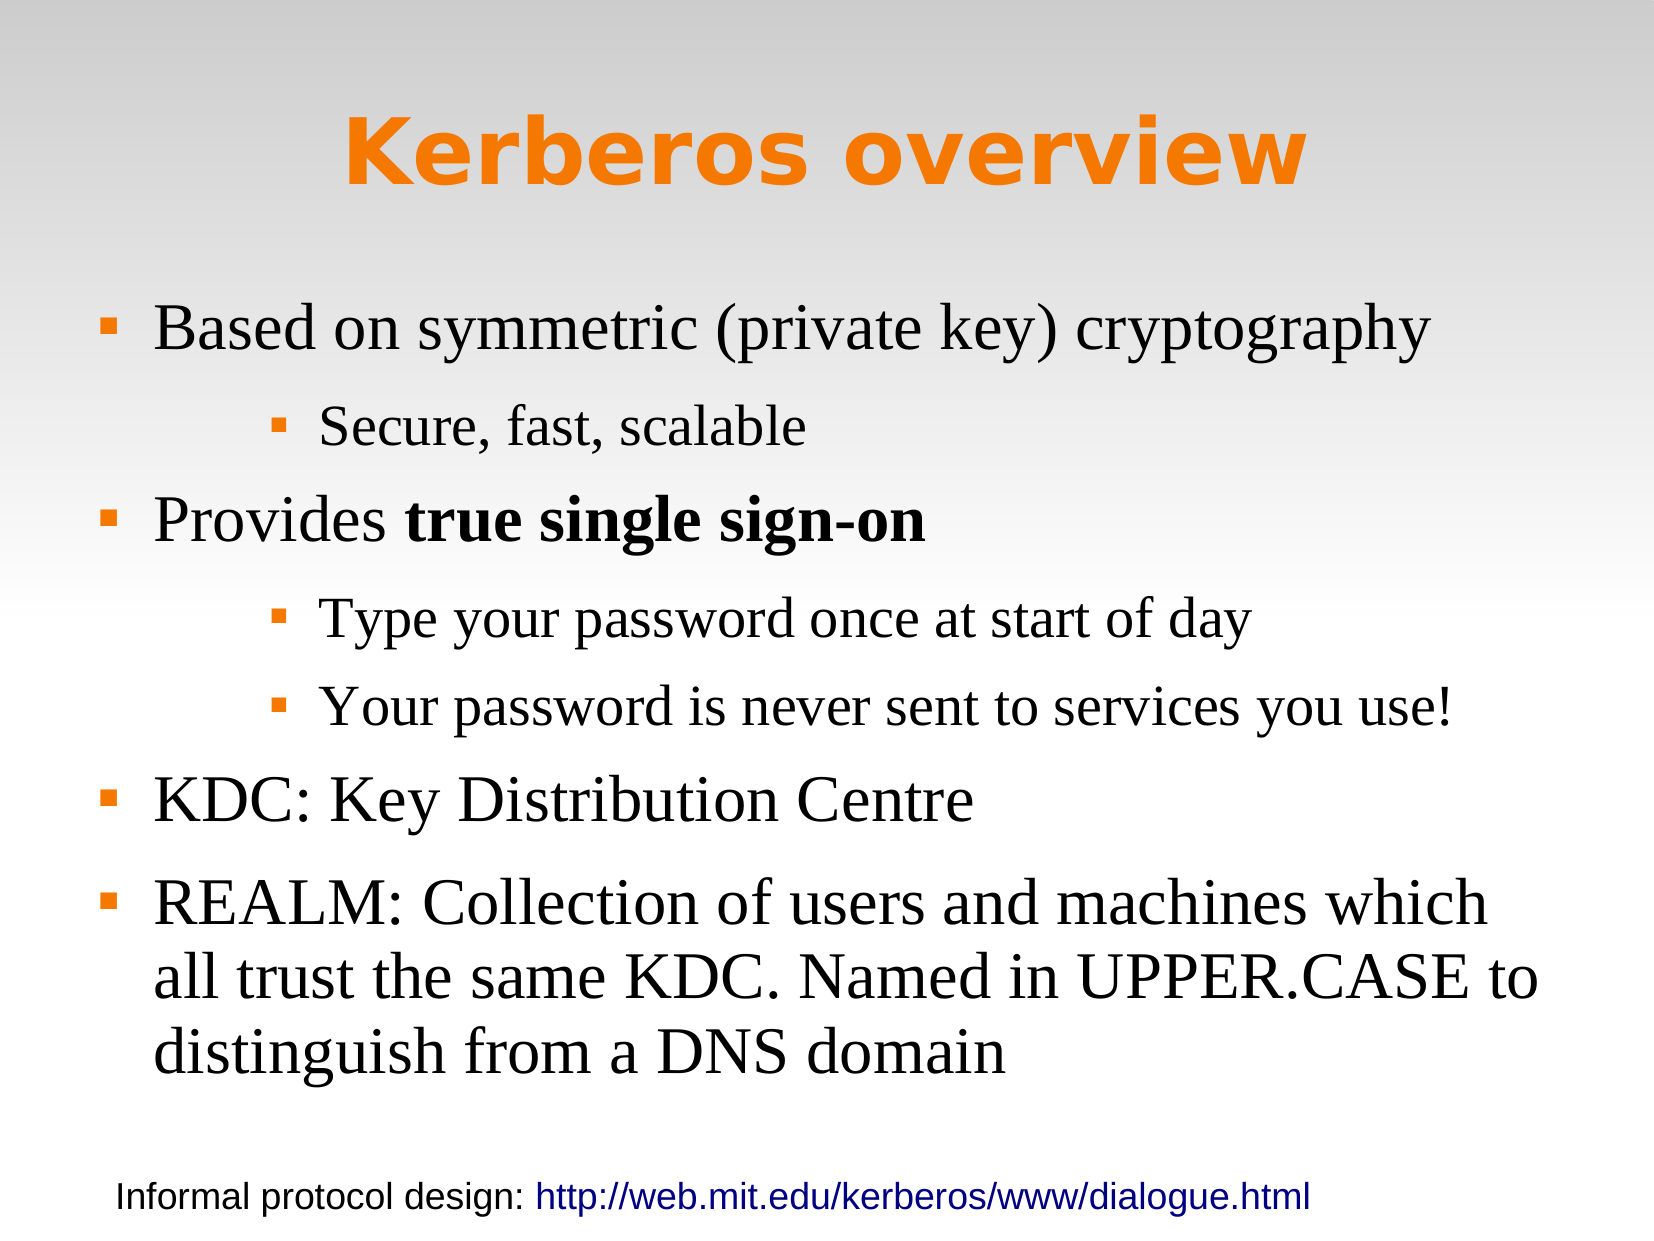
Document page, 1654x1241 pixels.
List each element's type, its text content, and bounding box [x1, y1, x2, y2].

list Based on symmetric (private key) cryptography Secure, fast, scalable Provides true single sign-on Type your password once at start of day Your password is never sent to services you use! KDC: Key Distribution Centre REALM: Collection of users and machines which all trust the same KDC. Named in UPPER.CASE to distinguish from a DNS domain [82, 290, 1571, 1153]
title Kerberos overview [82, 49, 1571, 257]
text_box Informal protocol design: http://web.mit.edu/kerberos/www/dialogue.html [100, 1168, 1636, 1230]
